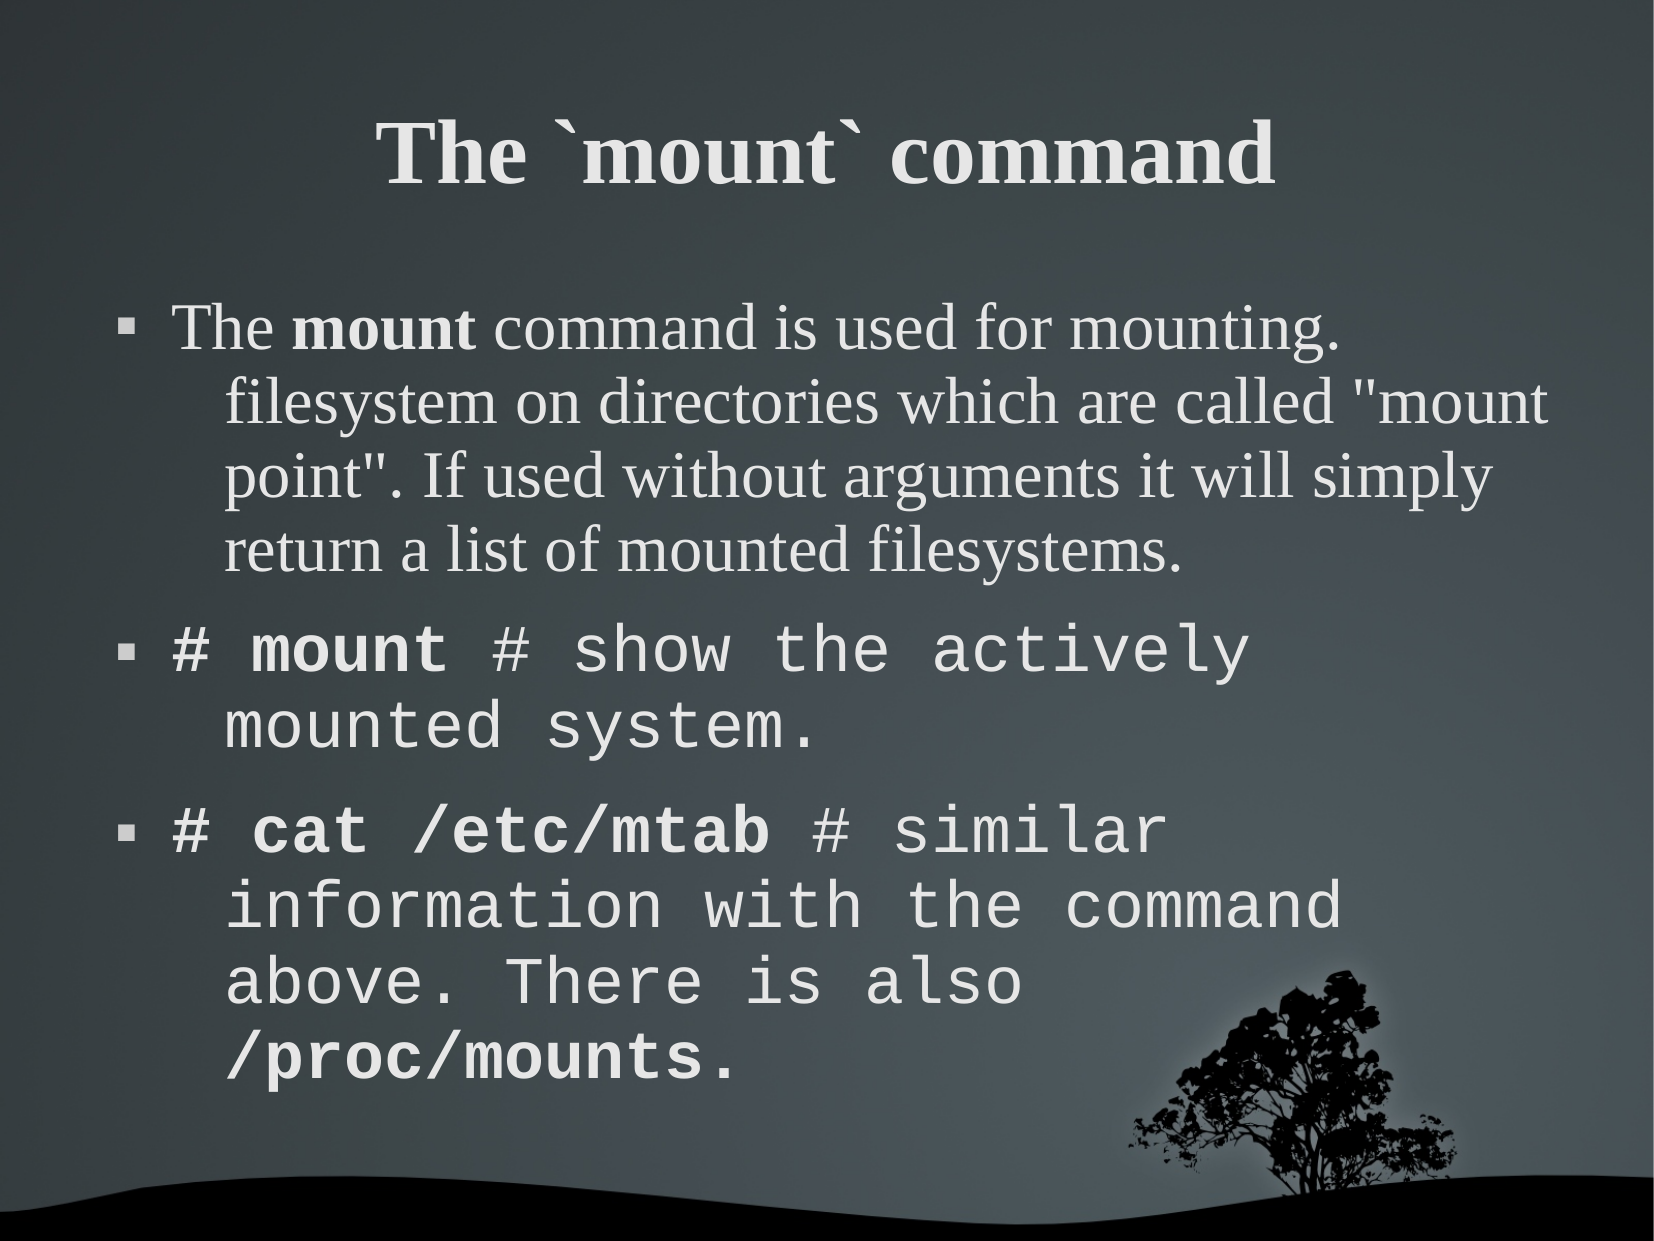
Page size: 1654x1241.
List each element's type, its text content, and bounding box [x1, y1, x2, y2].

title The `mount` command [82, 49, 1571, 257]
list The mount command is used for mounting. filesystem on directories which are called "mount point". If used without arguments it will simply return a list of mounted filesystems. # mount # show the actively mounted system. # cat /etc/mtab # similar information with the command above. There is also /proc/mounts. [82, 290, 1571, 1183]
picture [0, 0, 1654, 1241]
